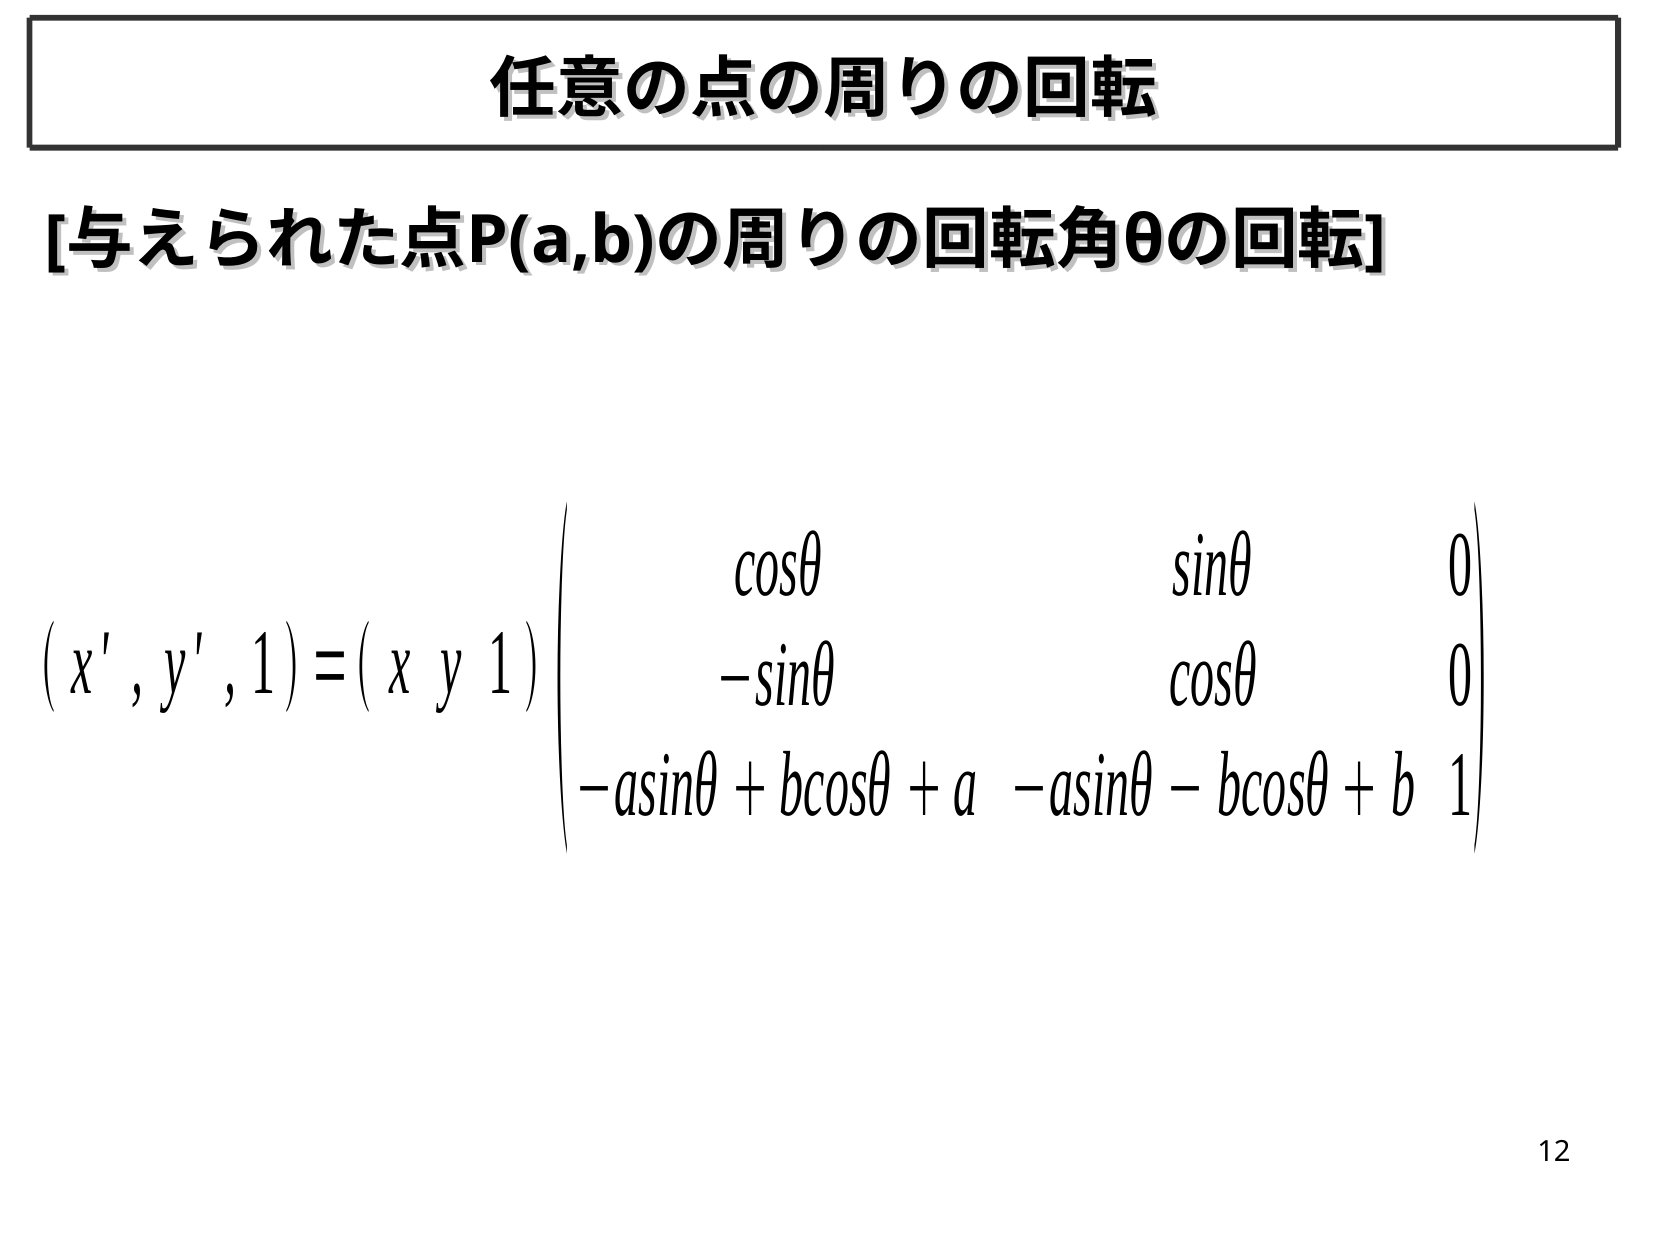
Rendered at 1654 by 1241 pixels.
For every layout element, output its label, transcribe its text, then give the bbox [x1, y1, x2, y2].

text_box 任意の点の周りの回転 [29, 17, 1619, 148]
text_box [与えられた点P(a,b)の周りの回転角θの回転] [29, 177, 1441, 266]
chart [29, 497, 1506, 857]
